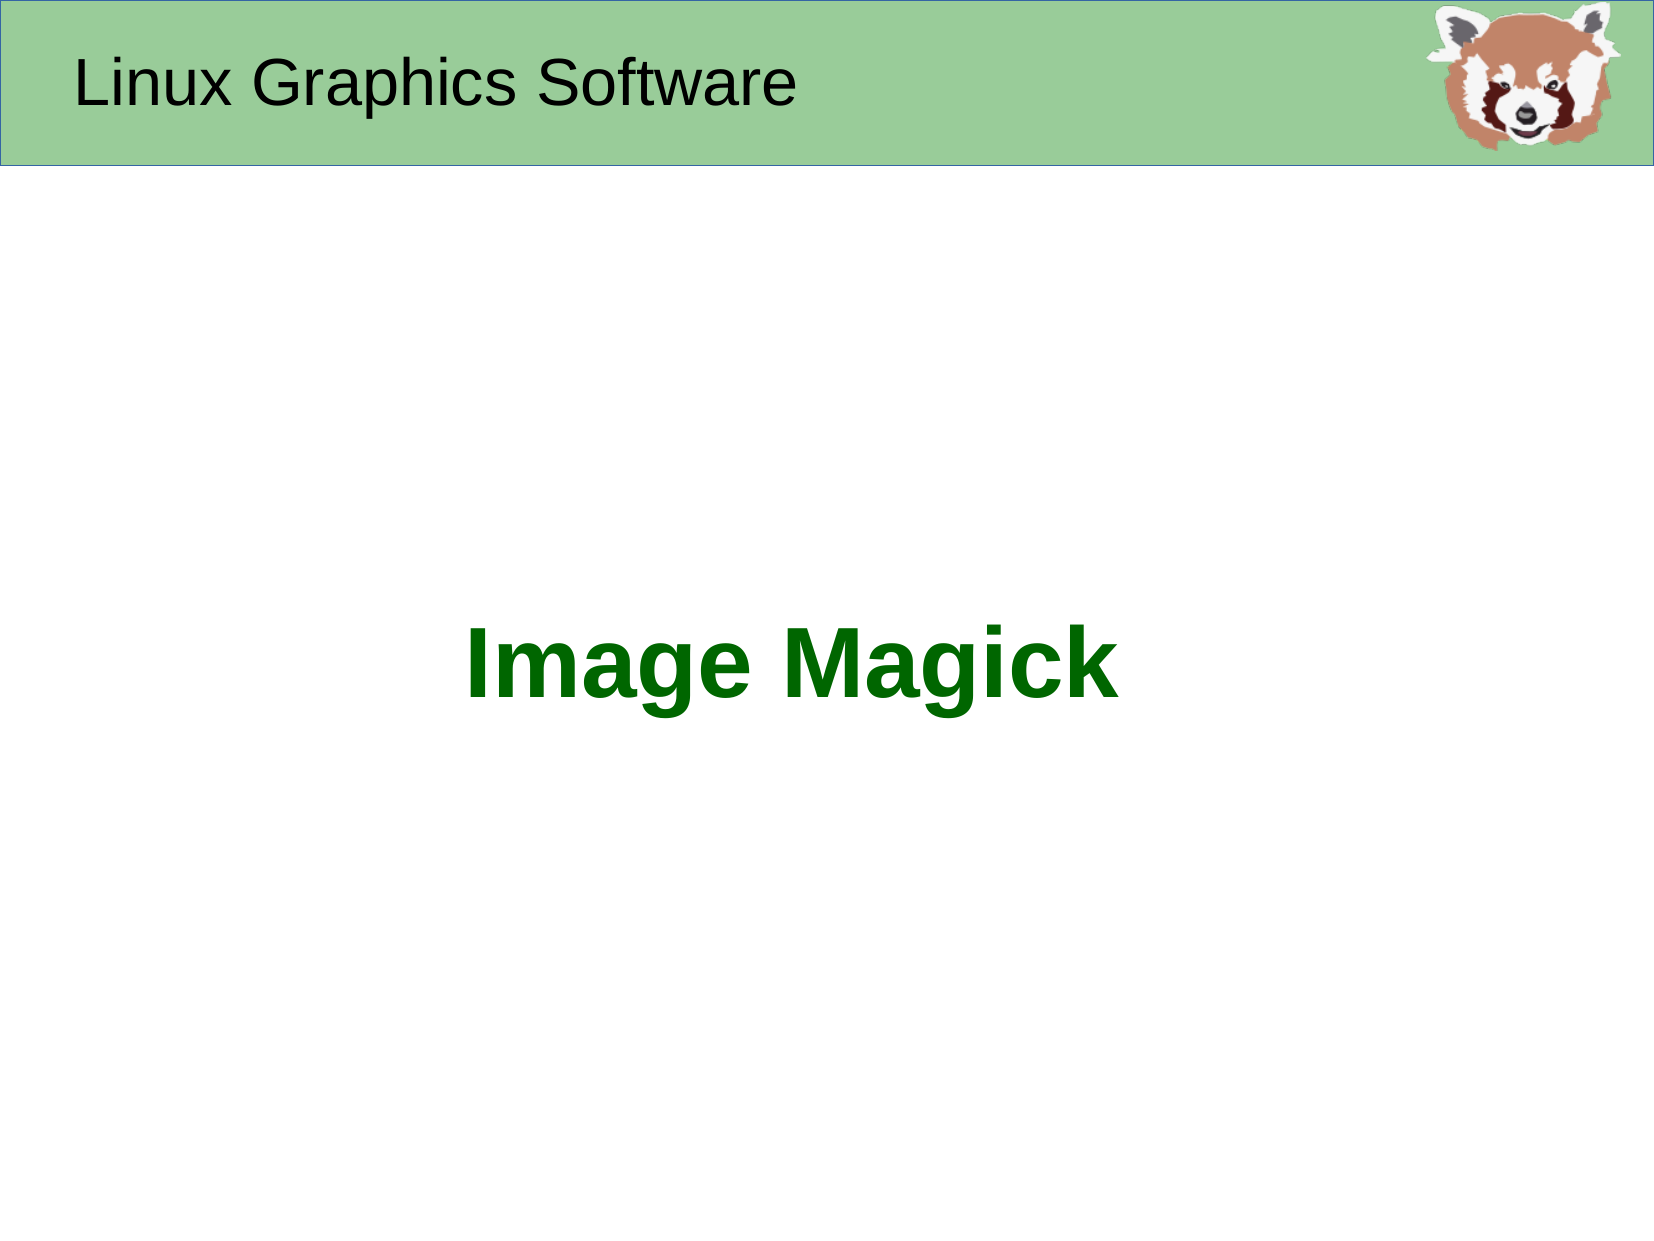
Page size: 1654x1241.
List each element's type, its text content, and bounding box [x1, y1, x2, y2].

title Linux Graphics Software [0, 15, 856, 151]
text_box Image Magick [450, 600, 1246, 839]
text_box [0, 0, 1654, 166]
picture [1426, 2, 1621, 151]
